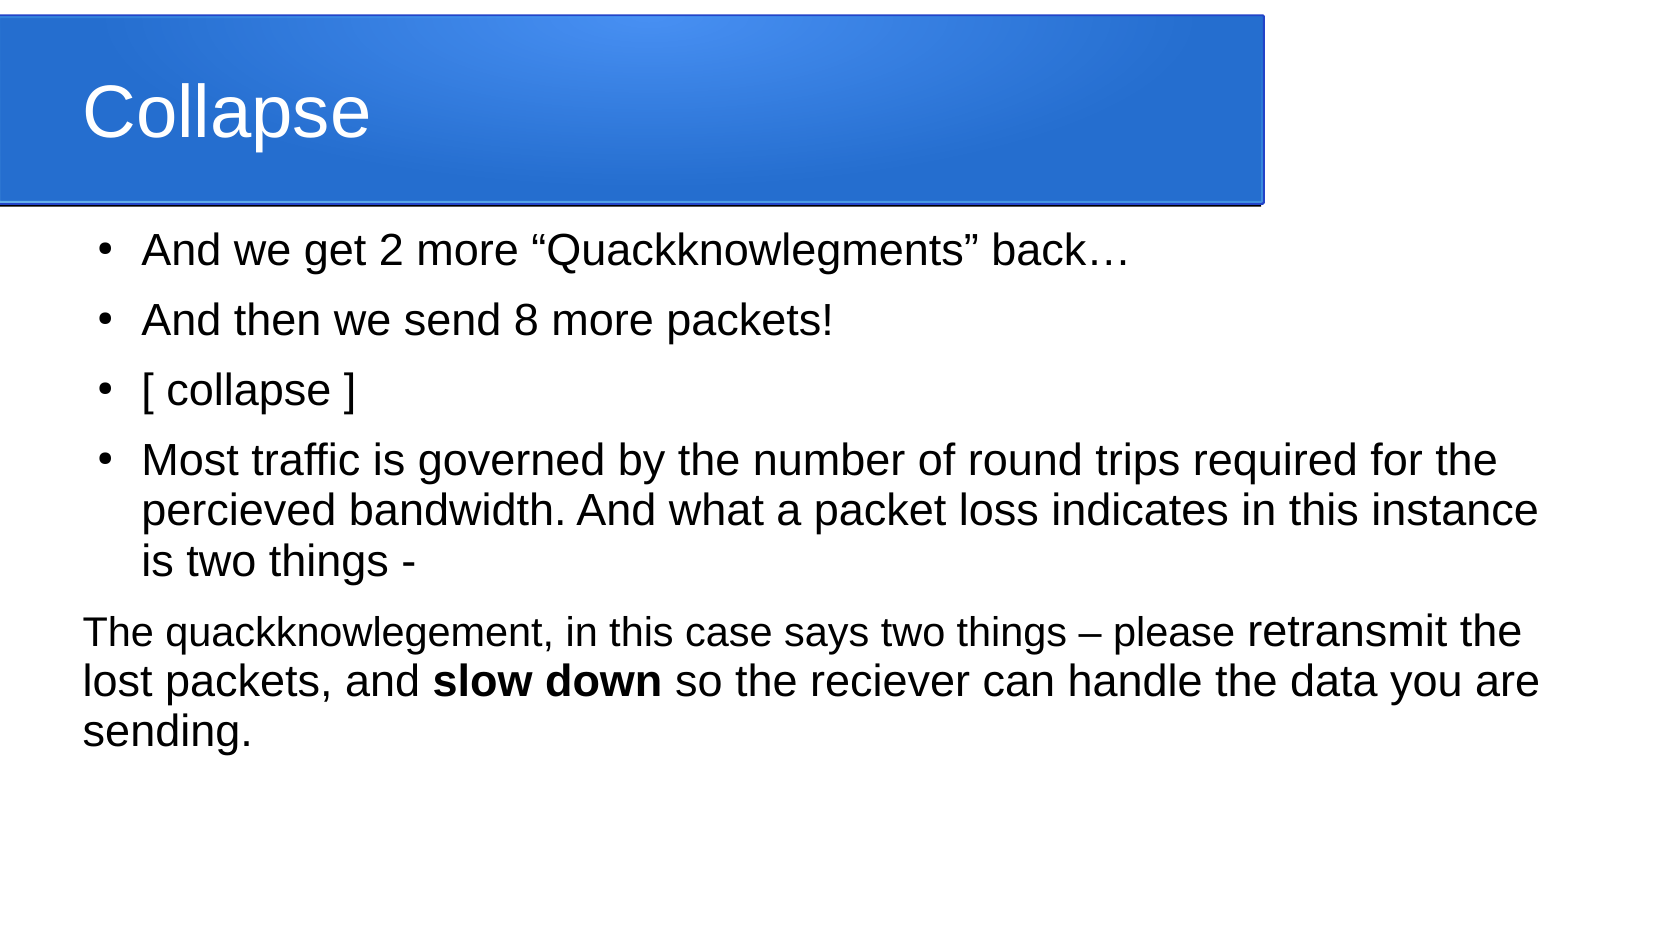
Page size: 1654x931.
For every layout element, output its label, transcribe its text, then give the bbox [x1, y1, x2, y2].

title Collapse [82, 35, 1235, 189]
list And we get 2 more “Quackknowlegments” back… And then we send 8 more packets! [ collapse ] Most traffic is governed by the number of round trips required for the percieved bandwidth. And what a packet loss indicates in this instance is two things - The quackknowlegement, in this case says two things – please retransmit the lost packets, and slow down so the reciever can handle the data you are sending. [82, 224, 1571, 764]
